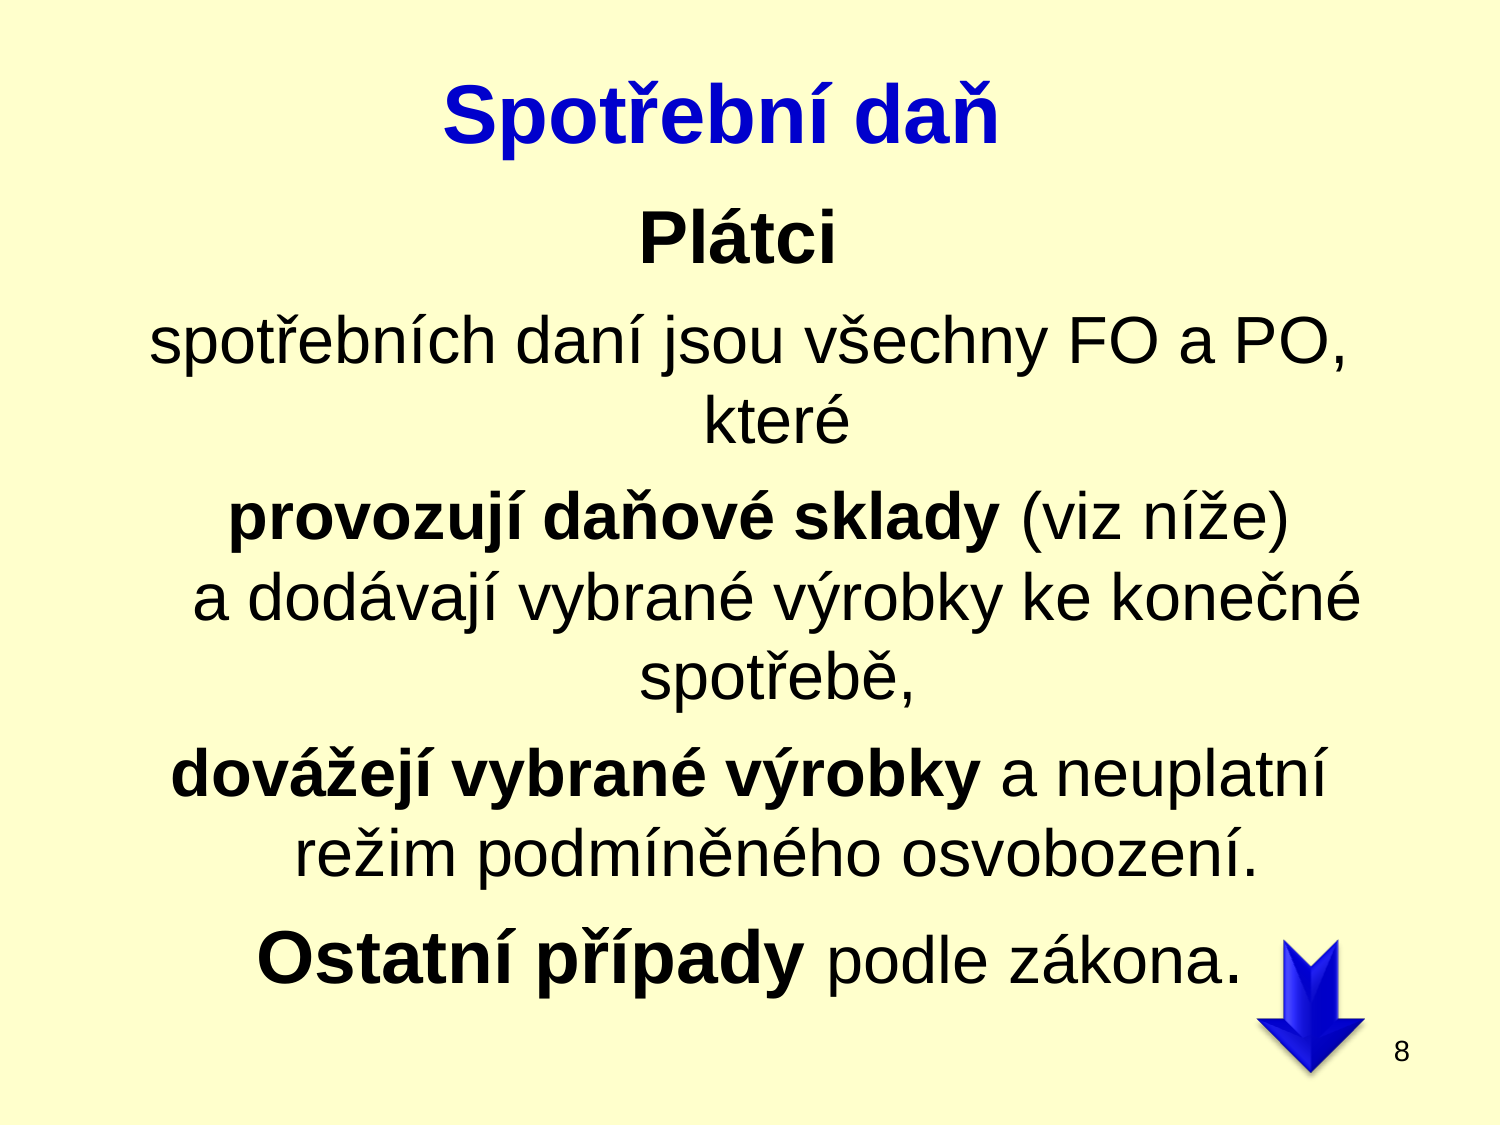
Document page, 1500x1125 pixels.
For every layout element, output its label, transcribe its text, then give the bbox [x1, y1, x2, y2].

picture [1247, 934, 1375, 1087]
title Spotřební daň [46, 46, 1397, 173]
list Plátci spotřebních daní jsou všechny FO a PO, které provozují daňové sklady (viz níže) a dodávají vybrané výrobky ke konečné spotřebě, dovážejí vybrané výrobky a neuplatní režim podmíněného osvobození. Ostatní případy podle zákona. [75, 172, 1426, 1115]
text_box <číslo> [1074, 1024, 1426, 1103]
